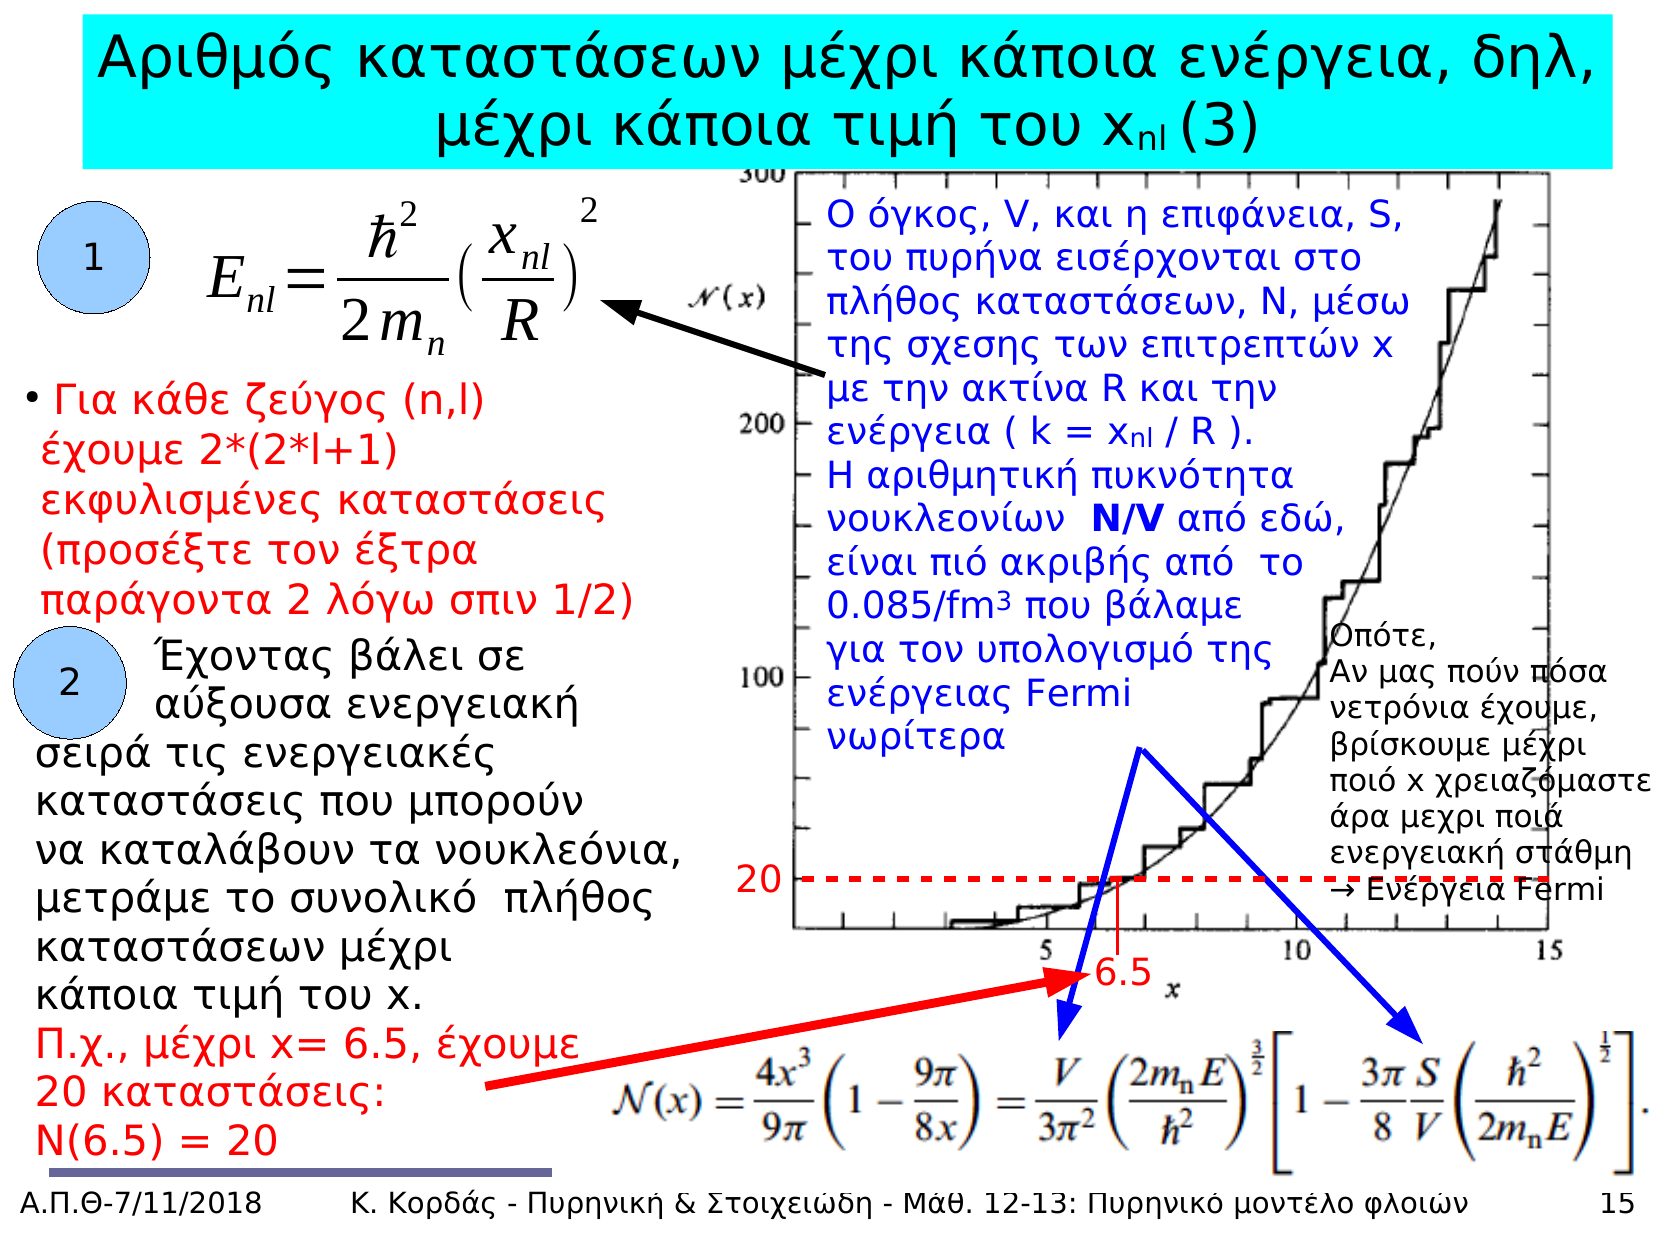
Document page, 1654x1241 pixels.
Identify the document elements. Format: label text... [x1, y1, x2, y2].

text_box 20 [720, 850, 798, 910]
picture [712, 631, 1126, 1039]
text_box 1 [37, 201, 151, 314]
text_box 6.5 [1078, 943, 1169, 1003]
picture [552, 782, 1654, 1193]
chart [187, 187, 615, 366]
title Αριθμός καταστάσεων μέχρι κάποια ενέργεια, δηλ, μέχρι κάποια τιμή του xnl (3) [82, 14, 1613, 170]
text_box Οπότε, Αν μας πούν πόσα νετρόνια έχουμε, βρίσκουμε μέχρι ποιό x χρειαζόμαστε, άρα μεχρι ποιά ενεργειακή στάθμη → Ενέργεια Fermi [1314, 610, 1654, 974]
picture [1179, 782, 1314, 924]
text_box Για κάθε ζεύγος (n,l) έχουμε 2*(2*l+1) εκφυλισμένες καταστάσεις (προσέξτε τον έξτρα παράγοντα 2 λόγω σπιν 1/2) [10, 365, 811, 631]
text_box 2 [13, 659, 19, 707]
text_box O όγκος, V, και η επιφάνεια, S, του πυρήνα εισέρχονται στο πλήθος καταστάσεων, N, μέσω της σχεσης των επιτρεπτών x με την ακτίνα R και την ενέργεια ( k = xnl / R ). Η αριθμητική πυκνότητα νουκλεονίων N/V από εδώ, είναι πιό ακριβής από το 0.085/fm3 που βάλαμε για τον υπολογισμό της ενέργειας Fermi νωρίτερα [811, 185, 1439, 782]
text_box Έχοντας βάλει σε αύξουσα ενεργειακή σειρά τις ενεργειακές καταστάσεις που μπορούν να καταλάβουν τα νουκλεόνια, μετράμε το συνολικό πλήθος καταστάσεων μέχρι κάποια τιμή του x. Π.χ., μέχρι x= 6.5, έχουμε 20 καταστάσεις: Ν(6.5) = 20 [19, 624, 712, 1173]
picture [627, 112, 1654, 610]
picture [627, 316, 782, 365]
